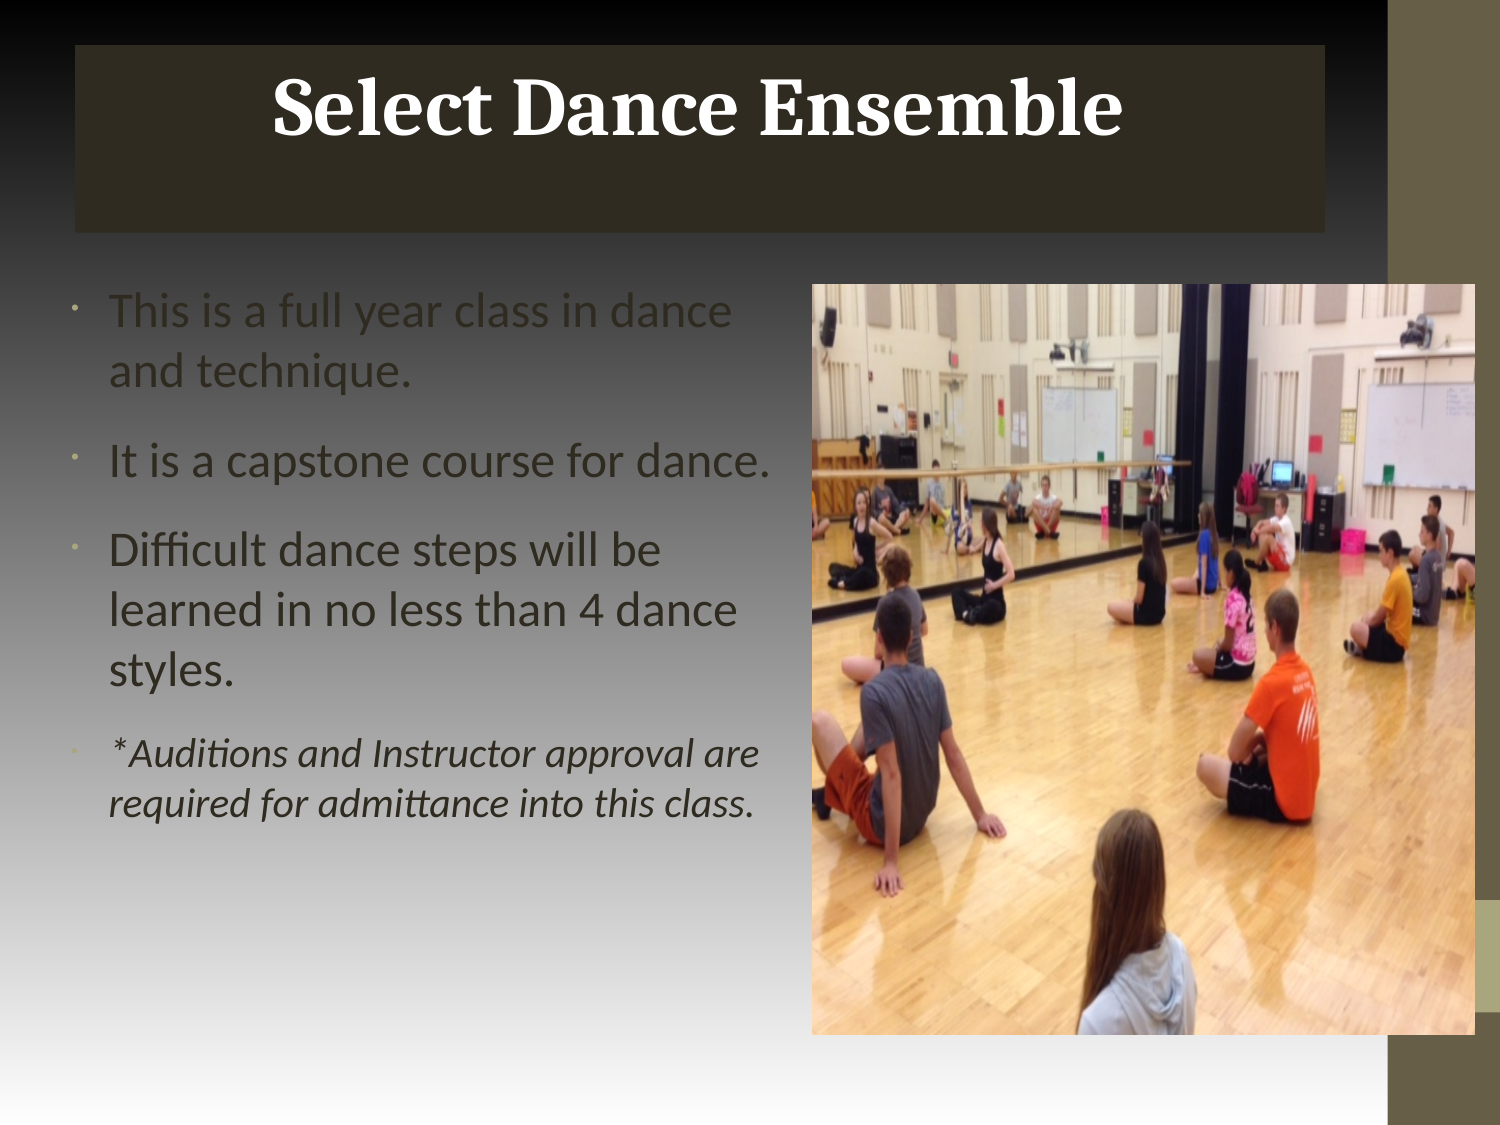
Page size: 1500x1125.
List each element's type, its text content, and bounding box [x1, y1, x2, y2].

title Select Dance Ensemble [75, 45, 1325, 233]
list This is a full year class in dance and technique. It is a capstone course for dance. Difficult dance steps will be learned in no less than 4 dance styles. *Auditions and Instructor approval are required for admittance into this class. [37, 270, 788, 1003]
picture [812, 284, 1475, 1036]
